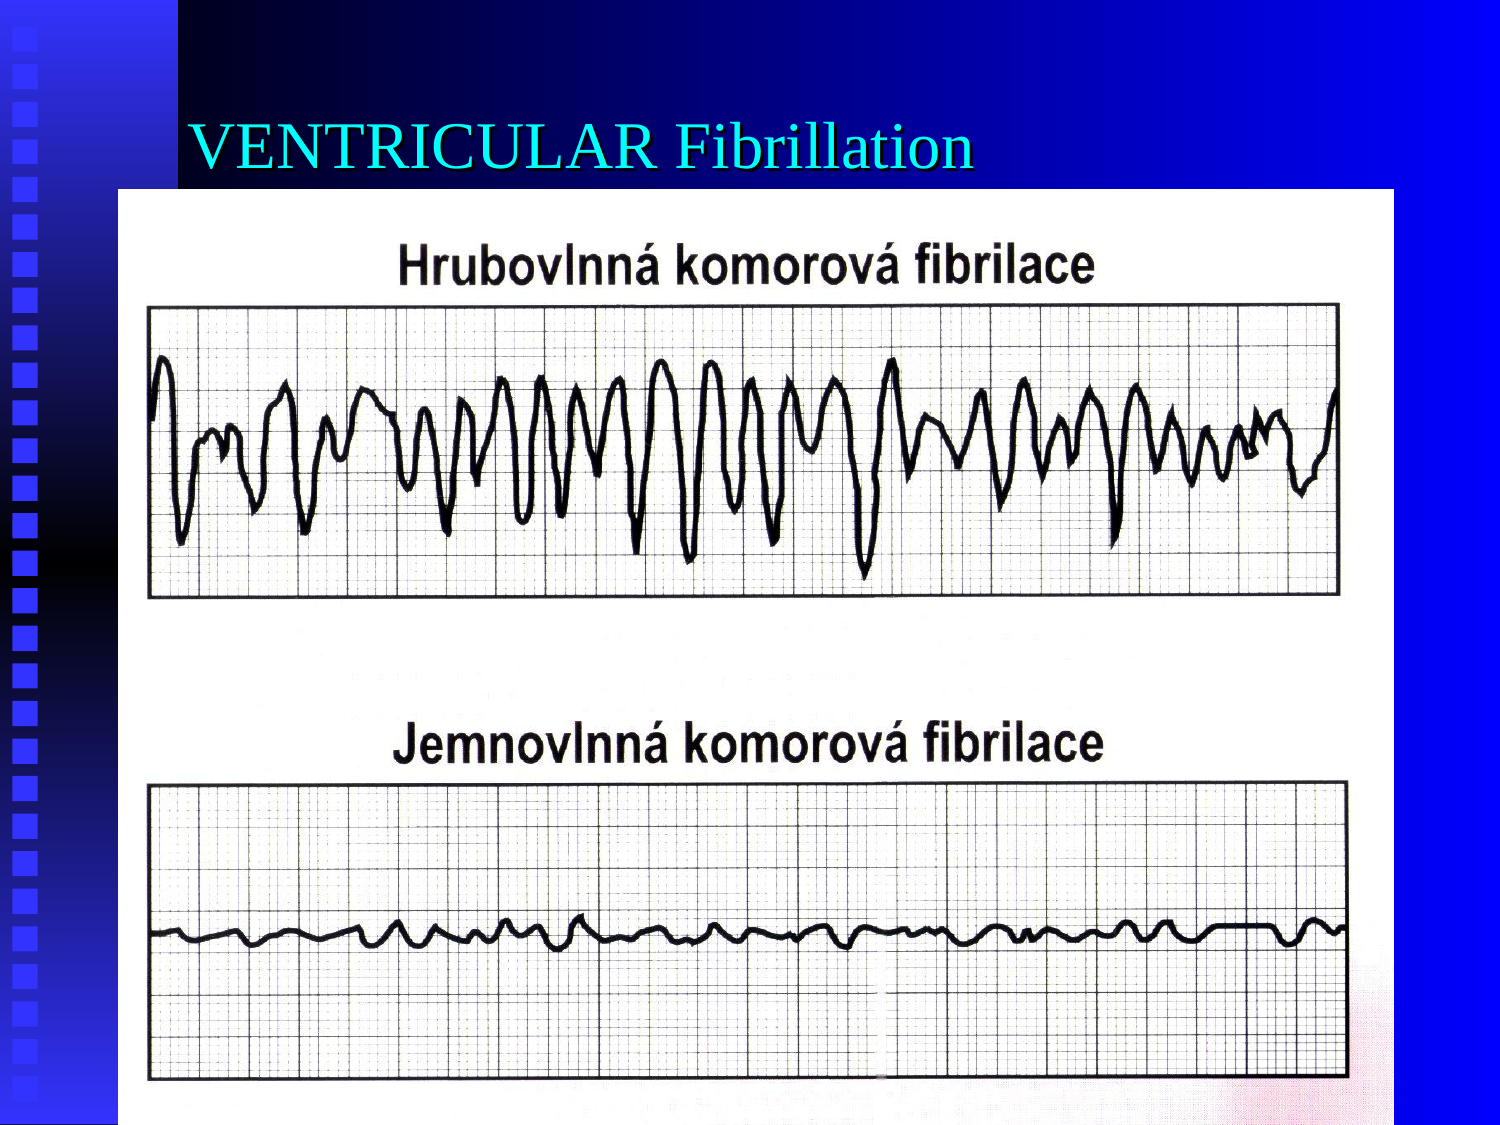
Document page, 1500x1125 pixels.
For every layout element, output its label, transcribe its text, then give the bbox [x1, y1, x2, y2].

picture [118, 189, 1394, 1125]
title VENTRICULAR Fibrillation [187, 53, 1463, 242]
